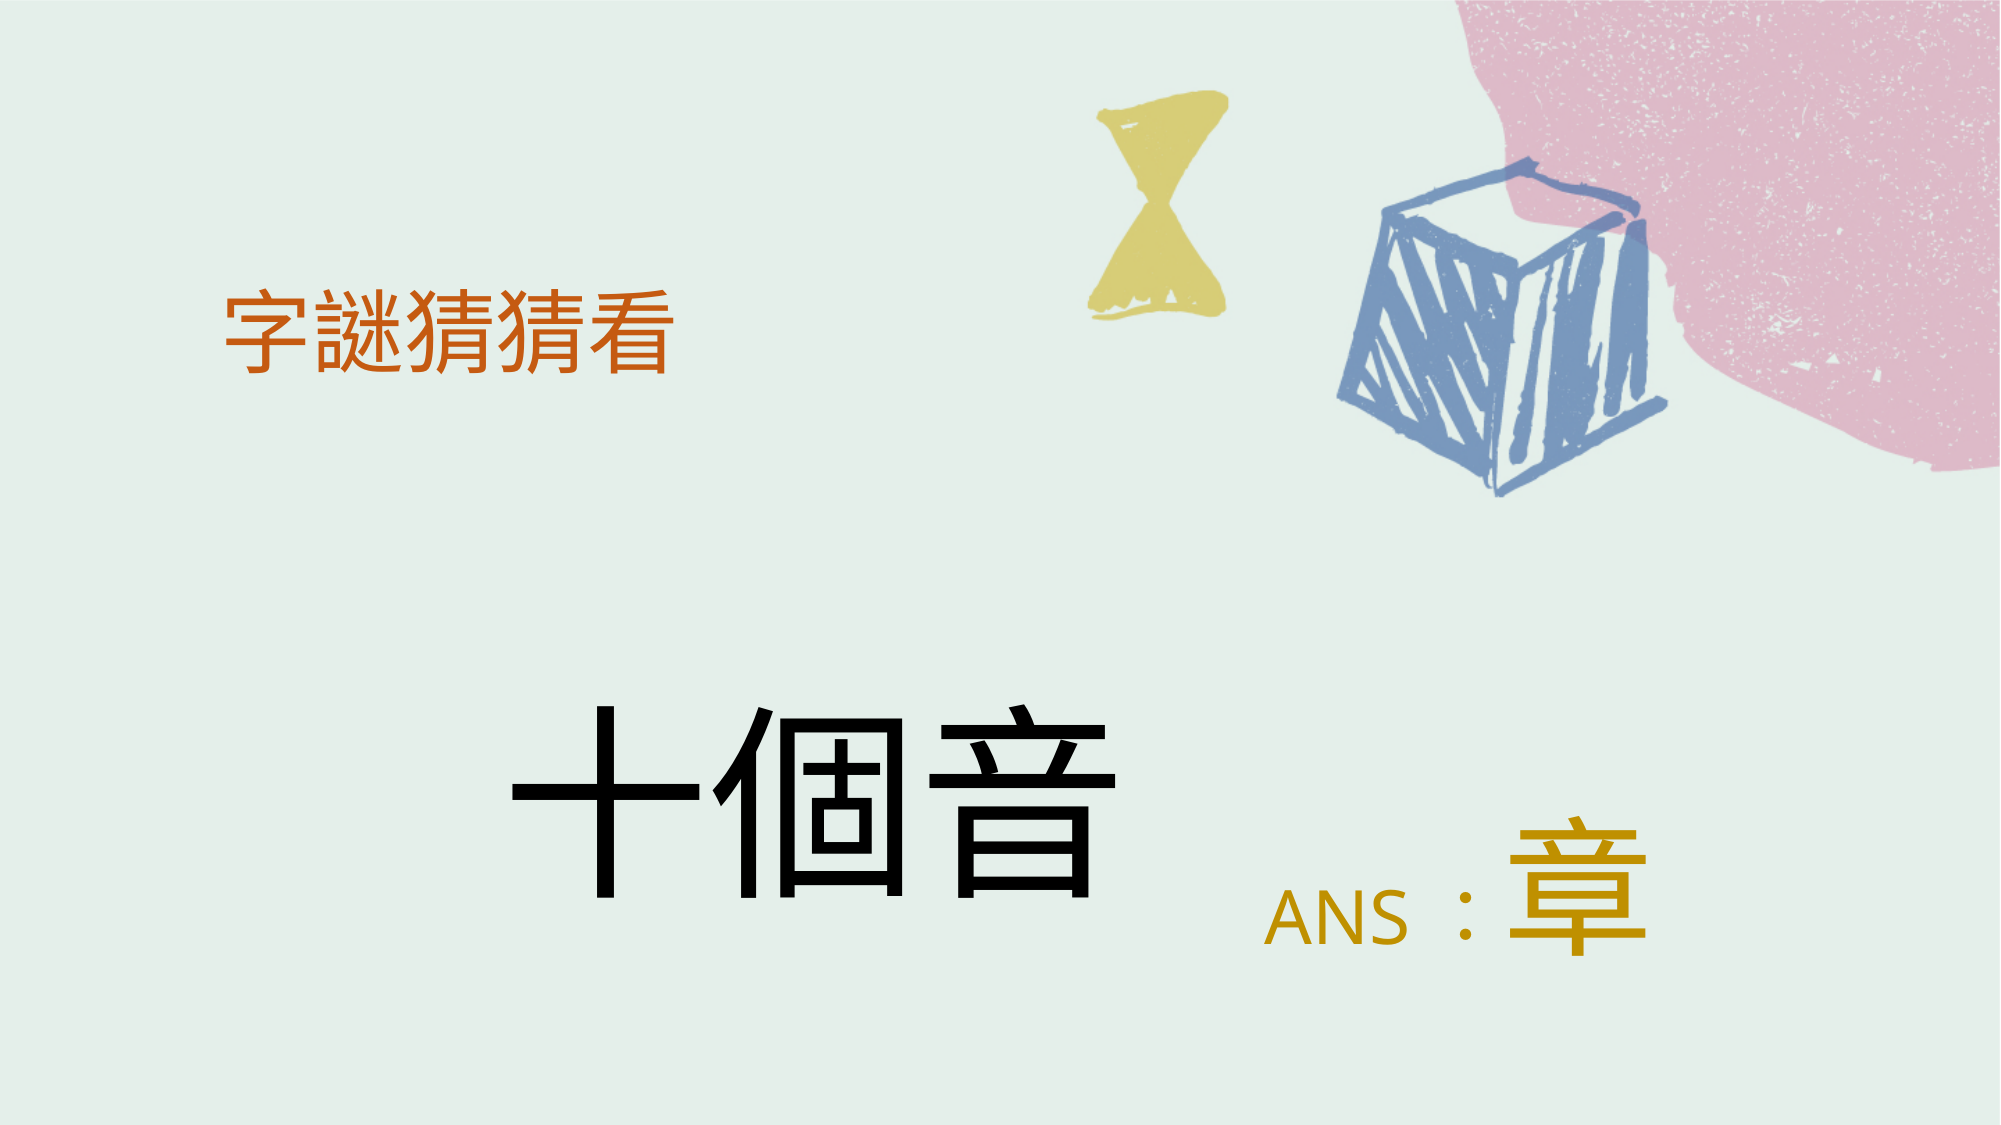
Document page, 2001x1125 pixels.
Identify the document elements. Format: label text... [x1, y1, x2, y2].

title 字謎猜猜看 [205, 228, 772, 446]
text_box ANS：章 [1249, 696, 1705, 946]
text_box 十個音 [486, 365, 1424, 767]
picture [0, 0, 2000, 1125]
